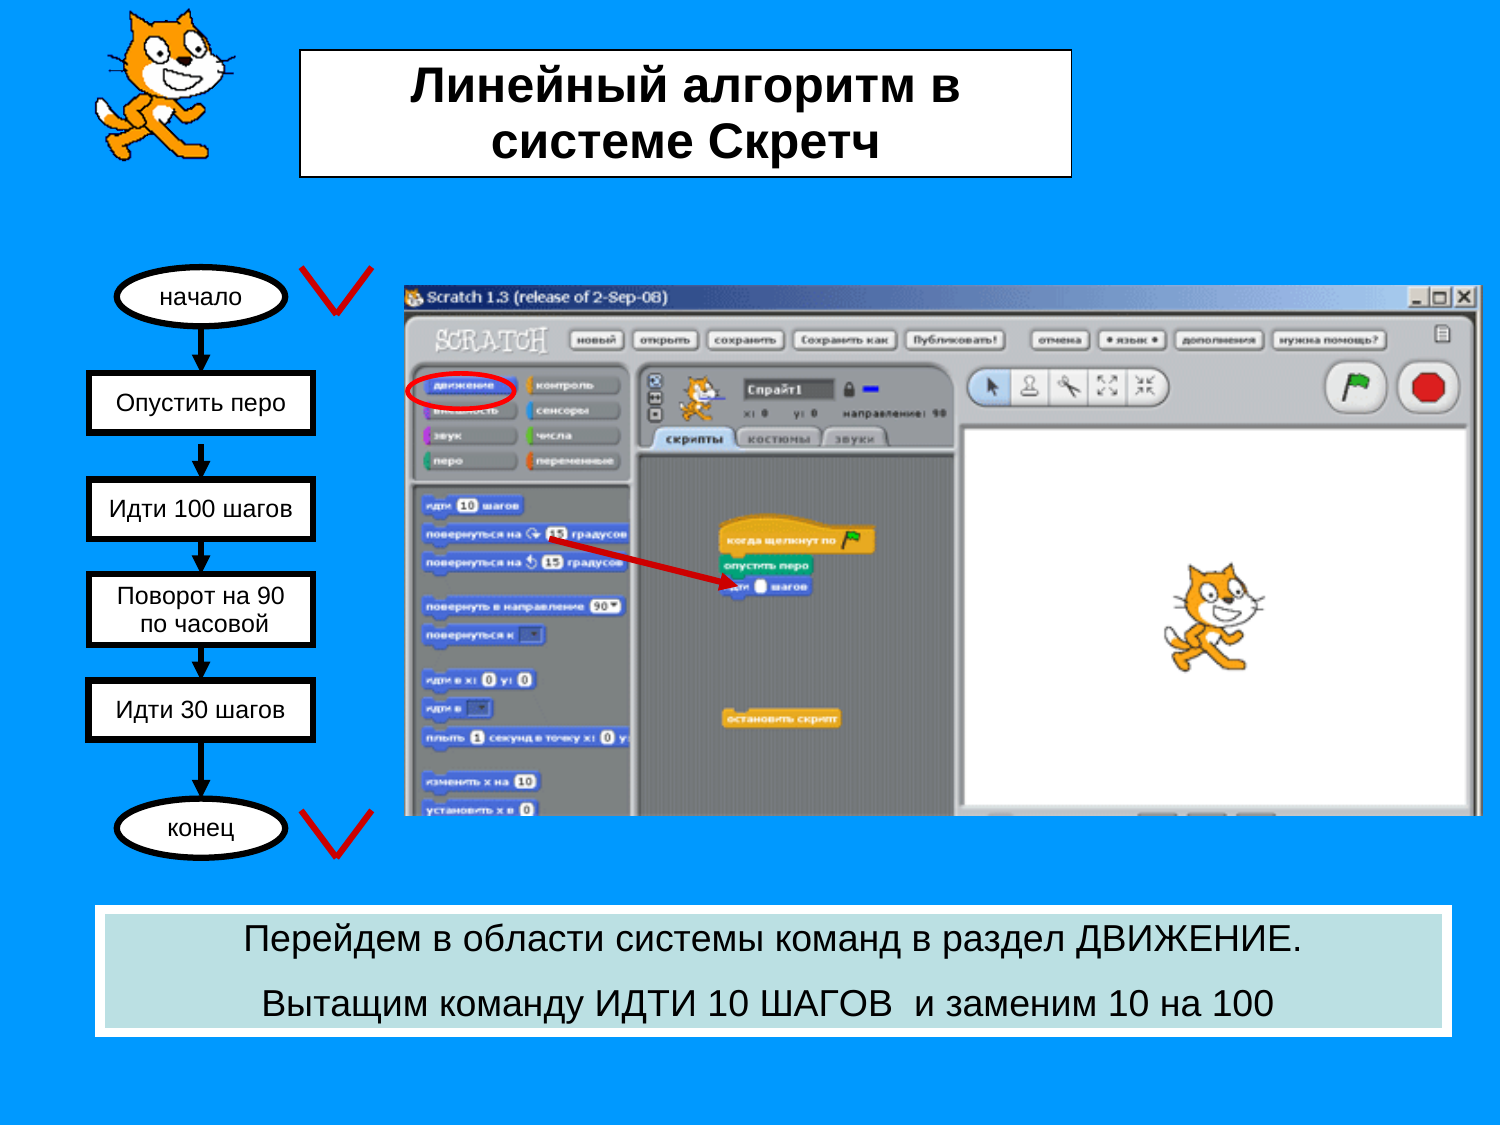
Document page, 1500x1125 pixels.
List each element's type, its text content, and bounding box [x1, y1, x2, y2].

text_box Опустить перо [88, 373, 314, 433]
text_box Идти 100 шагов [88, 479, 314, 539]
text_box Перейдем в области системы команд в раздел ДВИЖЕНИЕ. Вытащим команду ИДТИ 10 ШАГОВ и заменим 10 на 100 [99, 909, 1447, 1033]
text_box Поворот на 90 по часовой [88, 574, 314, 646]
picture [75, 0, 284, 177]
text_box начало [116, 267, 286, 327]
text_box Идти 30 шагов [88, 680, 313, 740]
text_box Линейный алгоритм в системе Скретч [300, 49, 1072, 177]
picture [404, 285, 1483, 816]
text_box конец [116, 798, 286, 858]
